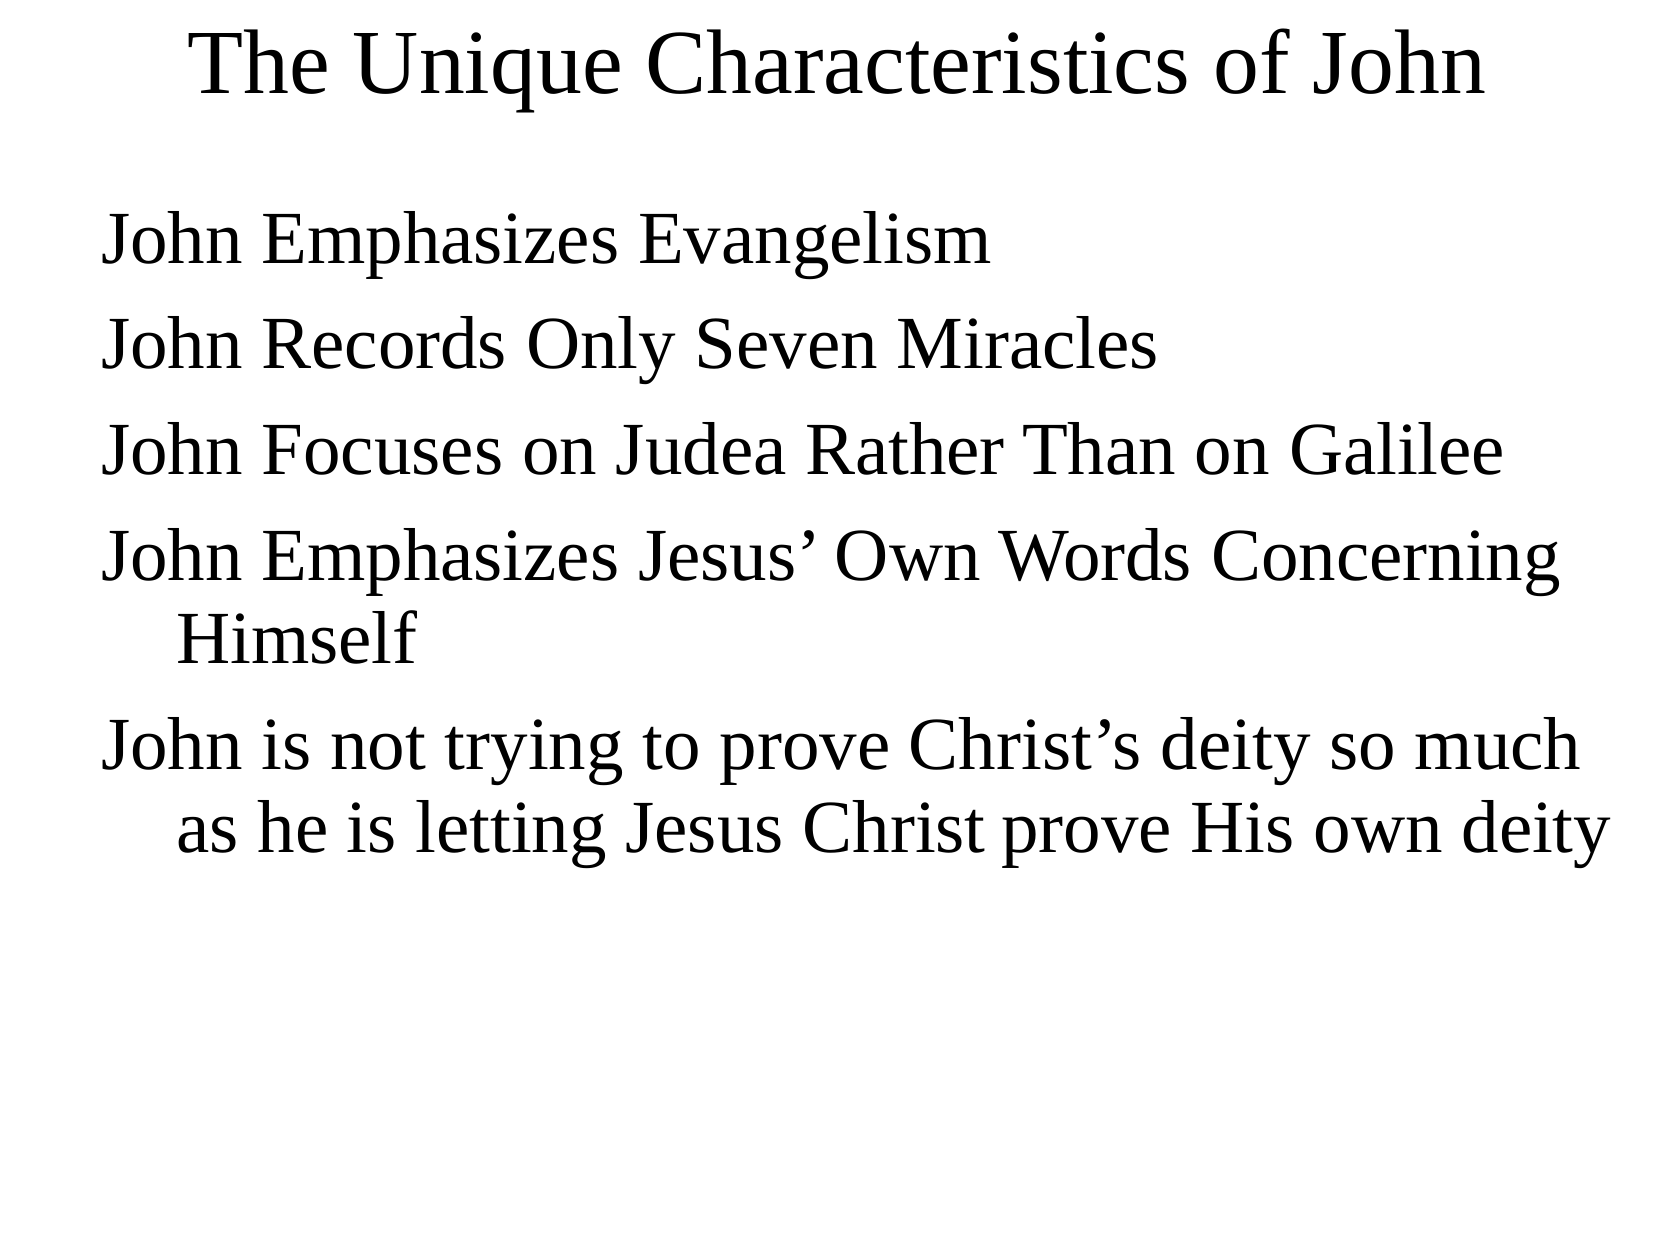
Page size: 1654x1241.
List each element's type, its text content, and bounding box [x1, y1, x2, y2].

text_box The Unique Characteristics of John John Emphasizes Evangelism John Records Only Seven Miracles John Focuses on Judea Rather Than on Galilee John Emphasizes Jesus’ Own Words Concerning Himself John is not trying to prove Christ’s deity so much as he is letting Jesus Christ prove His own deity [11, 4, 1654, 1156]
